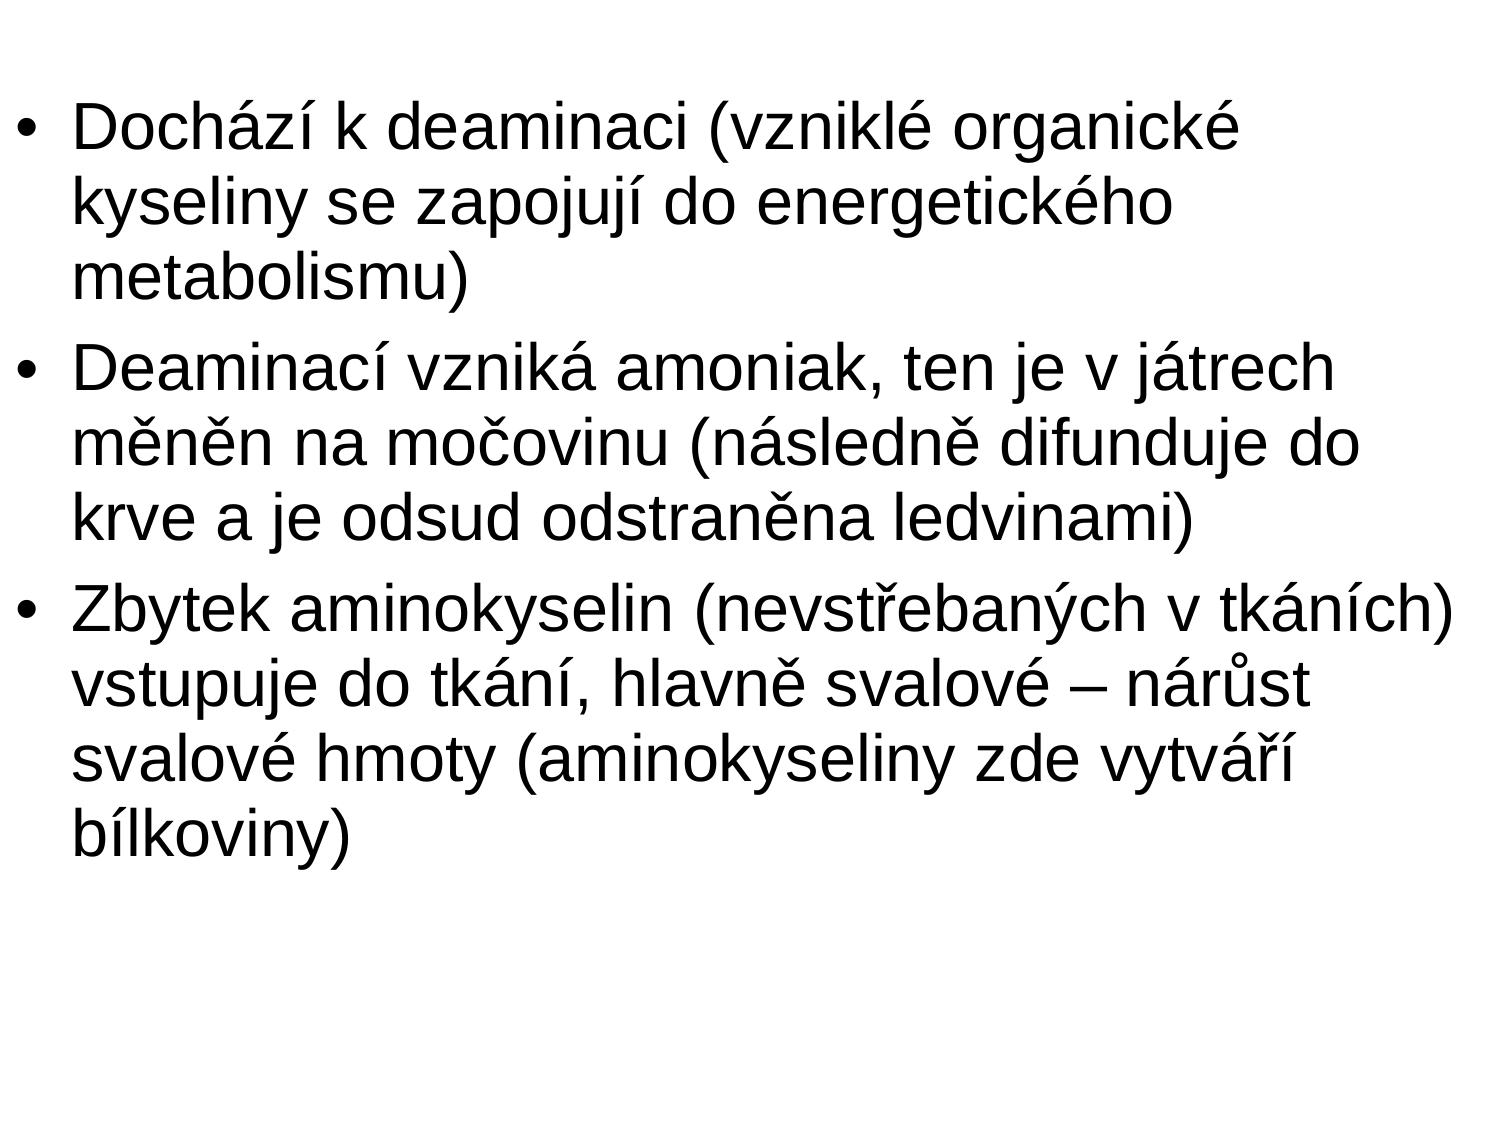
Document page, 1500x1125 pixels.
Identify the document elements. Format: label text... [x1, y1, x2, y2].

list Dochází k deaminaci (vzniklé organické kyseliny se zapojují do energetického metabolismu) Deaminací vzniká amoniak, ten je v játrech měněn na močovinu (následně difunduje do krve a je odsud odstraněna ledvinami) Zbytek aminokyselin (nevstřebaných v tkáních) vstupuje do tkání, hlavně svalové – nárůst svalové hmoty (aminokyseliny zde vytváří bílkoviny) [0, 81, 1500, 1061]
